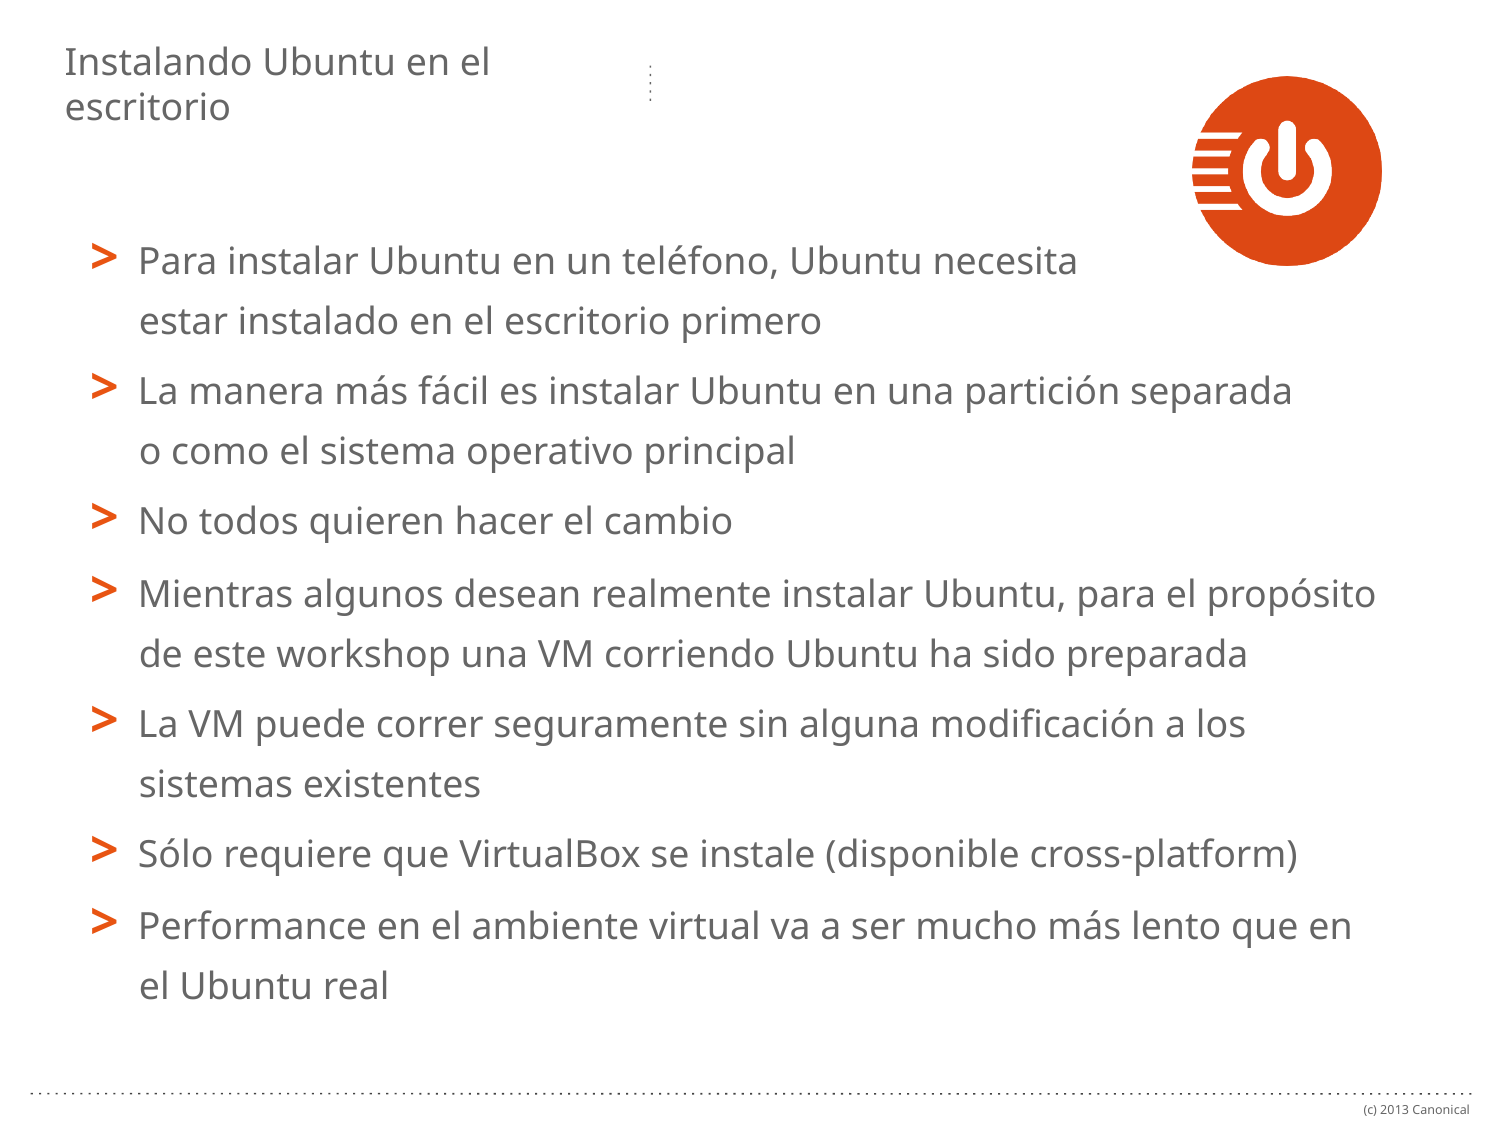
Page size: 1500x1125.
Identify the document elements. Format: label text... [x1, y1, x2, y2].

list > Para instalar Ubuntu en un teléfono, Ubuntu necesita estar instalado en el escritorio primero > La manera más fácil es instalar Ubuntu en una partición separada o como el sistema operativo principal > No todos quieren hacer el cambio > Mientras algunos desean realmente instalar Ubuntu, para el propósito de este workshop una VM corriendo Ubuntu ha sido preparada > La VM puede correr seguramente sin alguna modificación a los sistemas existentes > Sólo requiere que VirtualBox se instale (disponible cross-platform) > Performance en el ambiente virtual va a ser mucho más lento que en el Ubuntu real [75, 209, 1425, 1078]
text_box (c) 2013 Canonical [19, 1099, 1485, 1119]
title Instalando Ubuntu en el escritorio [49, 53, 663, 114]
picture [1192, 76, 1382, 266]
